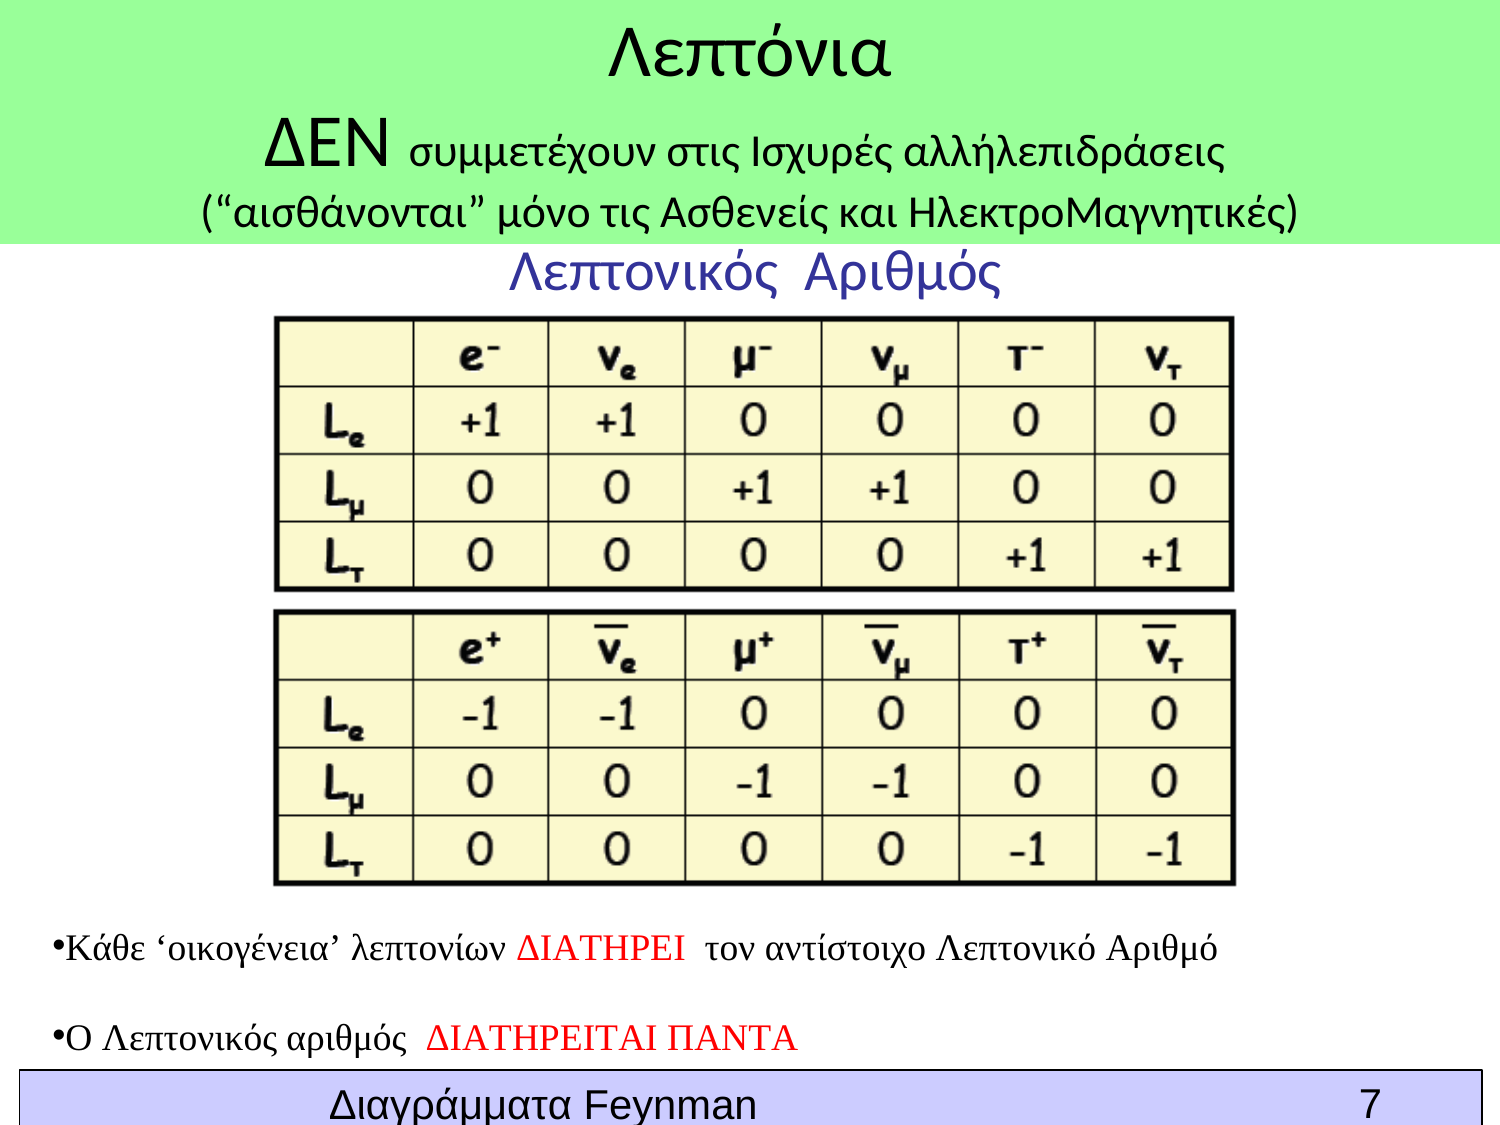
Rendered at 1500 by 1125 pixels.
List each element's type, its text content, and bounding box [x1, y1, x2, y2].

picture [267, 309, 1246, 598]
text_box Λεπτόνια ΔΕΝ συμμετέχουν στις Ισχυρές αλλήλεπιδράσεις (“αισθάνονται” μόνο τις Ασθενείς και ΗλεκτροΜαγνητικές) [0, 0, 1500, 244]
text_box Λεπτονικός Αριθμός [80, 224, 1432, 316]
picture [270, 604, 1244, 894]
text_box Κάθε ‘οικογένεια’ λεπτονίων ΔΙΑΤΗΡΕΙ τον αντίστοιχο Λεπτονικό Αριθμό Ο Λεπτονικός αριθμός ΔΙΑΤΗΡΕΙΤΑΙ ΠΑΝΤΑ [37, 914, 1500, 1066]
